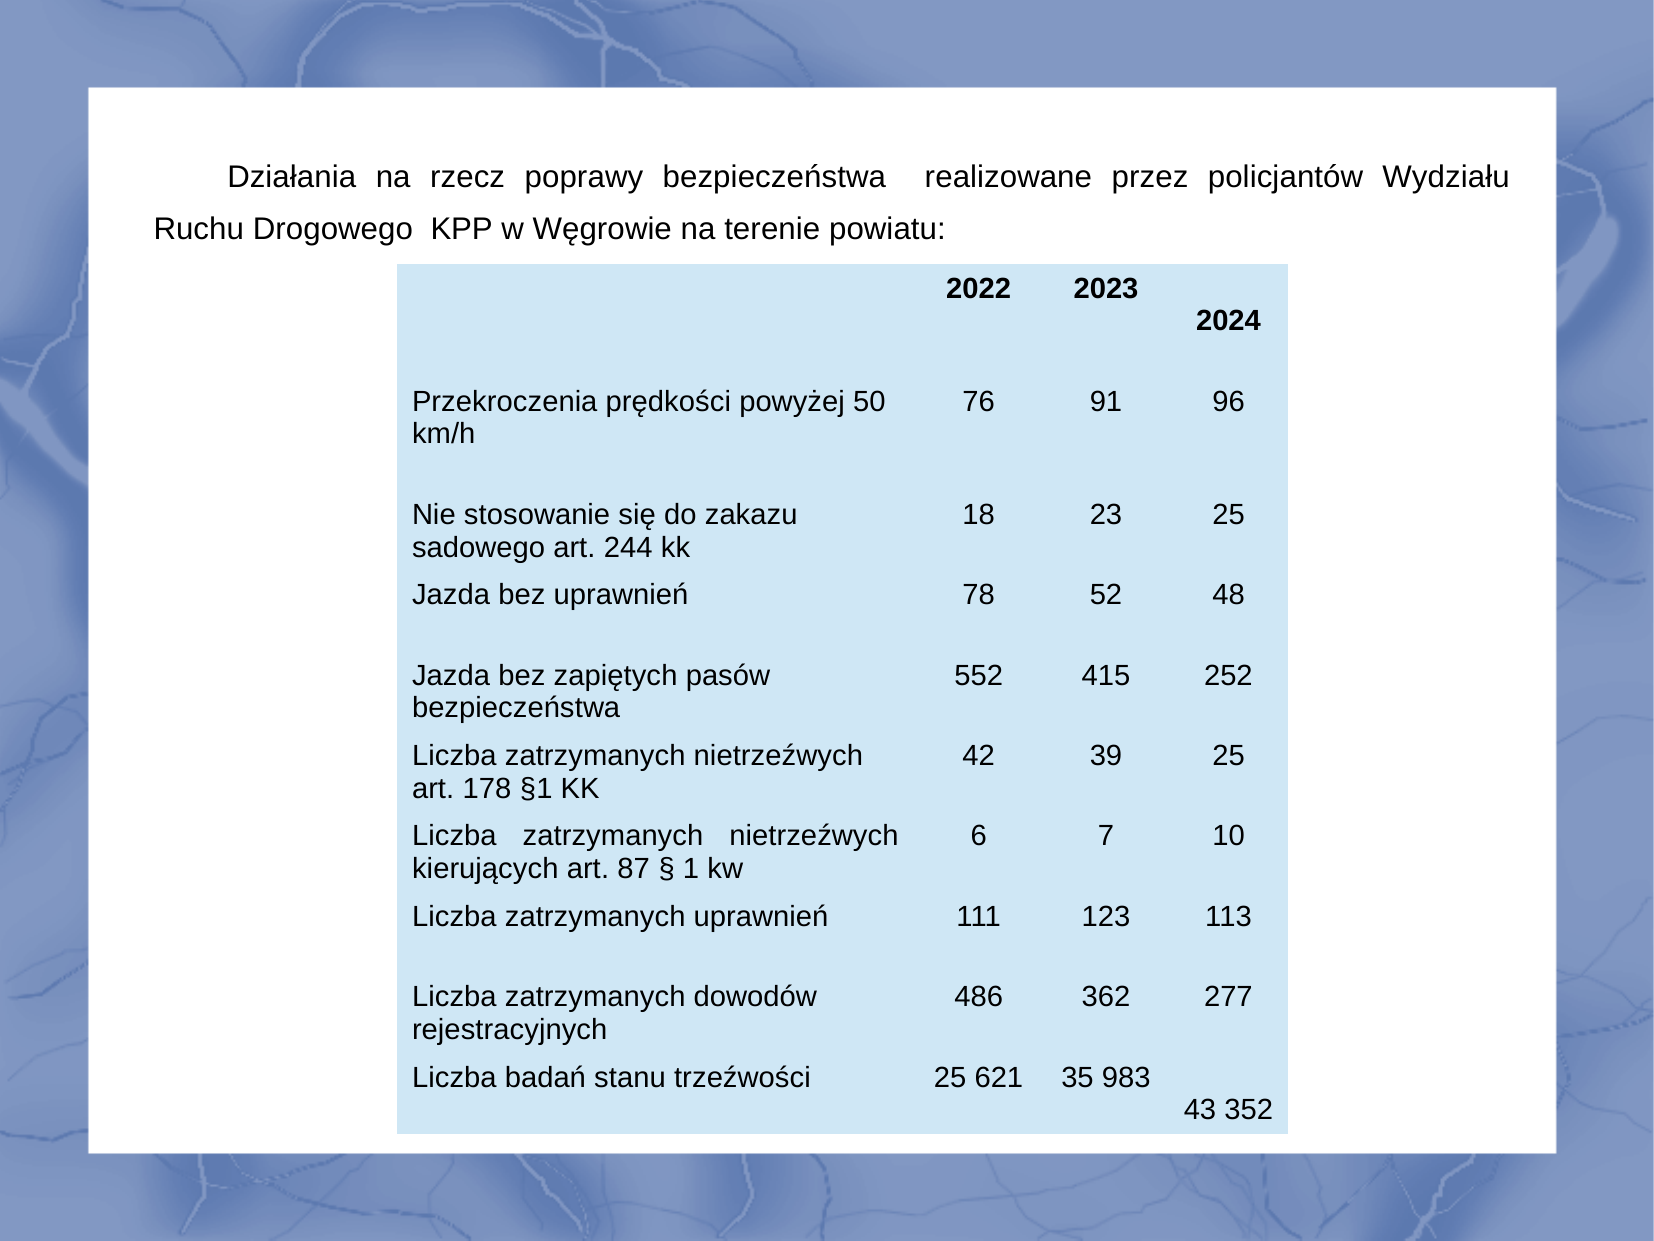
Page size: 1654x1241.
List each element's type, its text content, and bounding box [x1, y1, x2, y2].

table_cell 25 621 [914, 1053, 1043, 1134]
table_cell Liczba zatrzymanych nietrzeźwych kierujących art. 87 § 1 kw [397, 812, 914, 892]
table_cell 78 [914, 571, 1043, 651]
table_cell 25 [1169, 732, 1288, 812]
table_cell 552 [914, 651, 1043, 732]
table_cell 25 [1169, 491, 1288, 571]
table_cell Liczba zatrzymanych dowodów rejestracyjnych [397, 973, 914, 1053]
table_cell 52 [1043, 571, 1169, 651]
table_cell 111 [914, 892, 1043, 973]
table_cell 113 [1169, 892, 1288, 973]
table_cell 23 [1043, 491, 1169, 571]
table_cell 486 [914, 973, 1043, 1053]
table_cell 415 [1043, 651, 1169, 732]
table_cell 35 983 [1043, 1053, 1169, 1134]
table_cell 18 [914, 491, 1043, 571]
list Działania na rzecz poprawy bezpieczeństwa realizowane przez policjantów Wydziału Ruchu Drogowego KPP w Węgrowie na terenie powiatu: [153, 141, 1512, 675]
table_header 2024 [1169, 264, 1288, 377]
table_cell 91 [1043, 377, 1169, 491]
table_cell Nie stosowanie się do zakazu sadowego art. 244 kk [397, 491, 914, 571]
table_header 2023 [1043, 264, 1169, 377]
table_cell 123 [1043, 892, 1169, 973]
table_cell 277 [1169, 973, 1288, 1053]
table_cell 39 [1043, 732, 1169, 812]
table_cell Liczba badań stanu trzeźwości [397, 1053, 914, 1134]
table_cell 252 [1169, 651, 1288, 732]
table_cell 76 [914, 377, 1043, 491]
table_header [397, 264, 914, 377]
table_cell 10 [1169, 812, 1288, 892]
table_cell Przekroczenia prędkości powyżej 50 km/h [397, 377, 914, 491]
table_cell 6 [914, 812, 1043, 892]
table_cell Liczba zatrzymanych nietrzeźwych art. 178 §1 KK [397, 732, 914, 812]
table_cell 43 352 [1169, 1053, 1288, 1134]
table_cell 42 [914, 732, 1043, 812]
table_cell Liczba zatrzymanych uprawnień [397, 892, 914, 973]
table_cell 96 [1169, 377, 1288, 491]
picture [0, 0, 1654, 1241]
table_cell 362 [1043, 973, 1169, 1053]
table_cell Jazda bez zapiętych pasów bezpieczeństwa [397, 651, 914, 732]
table_header 2022 [914, 264, 1043, 377]
table_cell 7 [1043, 812, 1169, 892]
table_cell Jazda bez uprawnień [397, 571, 914, 651]
table_cell 48 [1169, 571, 1288, 651]
